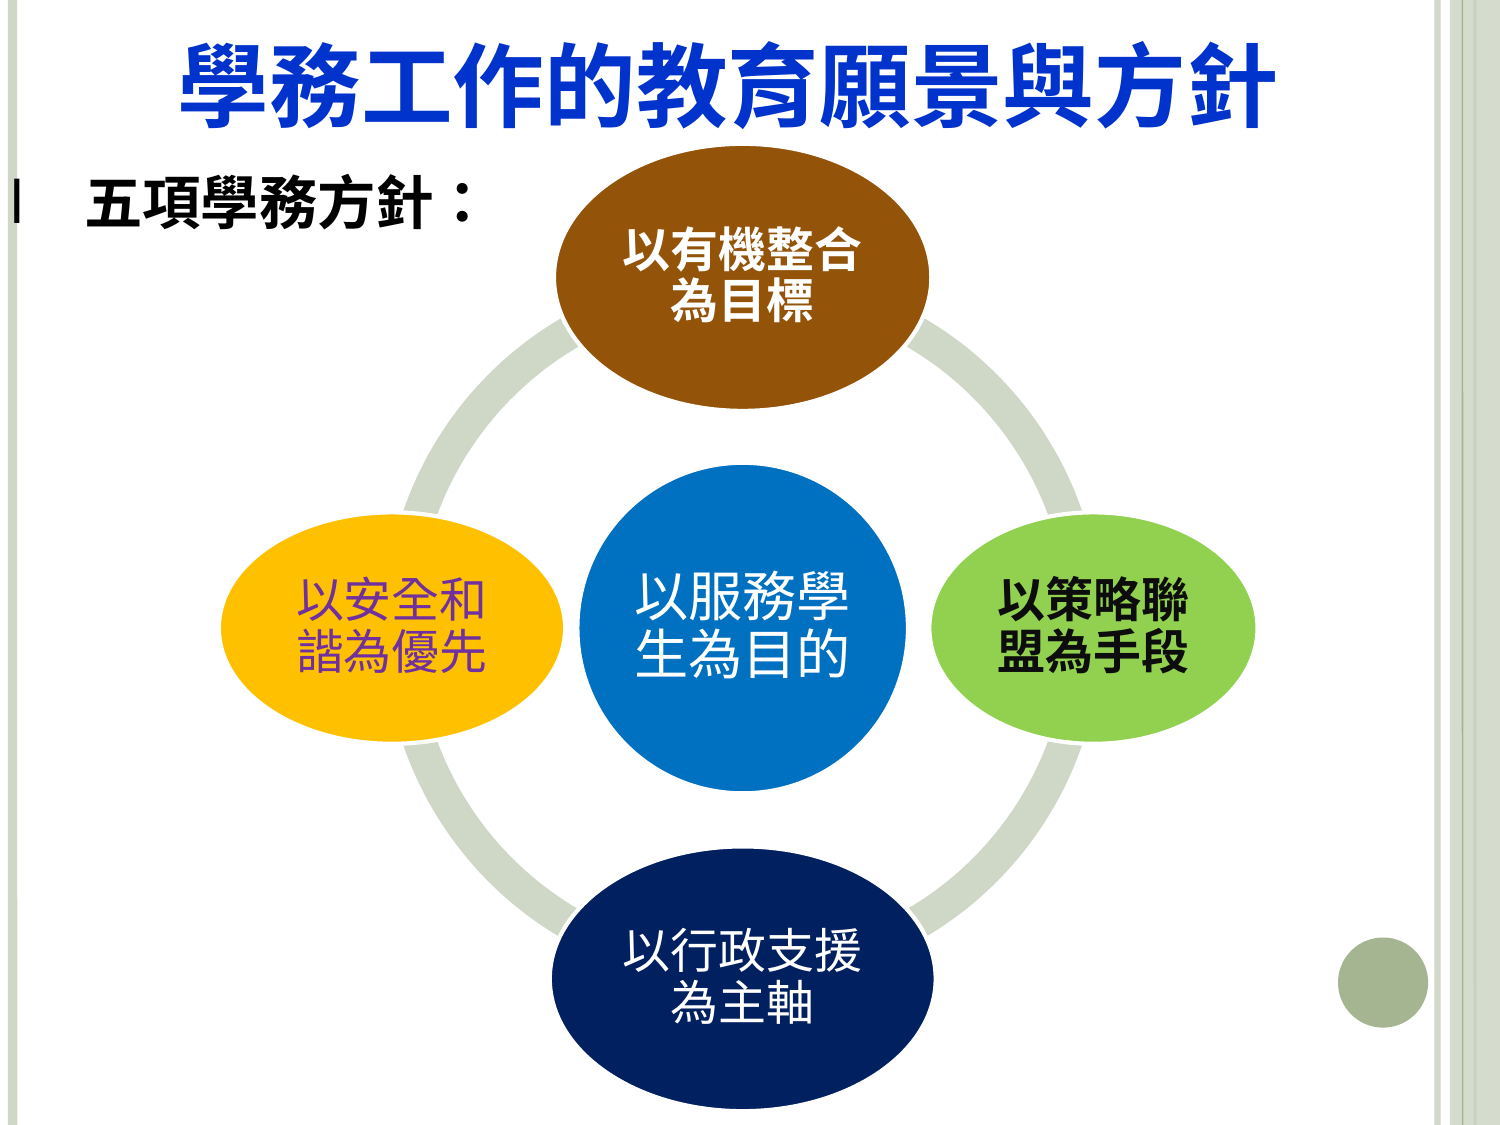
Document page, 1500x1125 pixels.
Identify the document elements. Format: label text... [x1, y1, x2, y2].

text_box 以行政支援為主軸 [549, 846, 936, 1112]
text_box [402, 317, 580, 516]
text_box 學務工作的教育願景與方針 [53, 3, 1404, 147]
title 五項學務方針： [0, 113, 668, 244]
text_box [402, 740, 578, 937]
text_box [905, 317, 1083, 516]
text_box 以有機整合為目標 [553, 147, 932, 411]
text_box 以策略聯盟為手段 [929, 512, 1258, 744]
text_box 以安全和諧為優先 [218, 512, 566, 744]
text_box 以服務學生為目的 [577, 462, 908, 794]
text_box [907, 740, 1083, 937]
